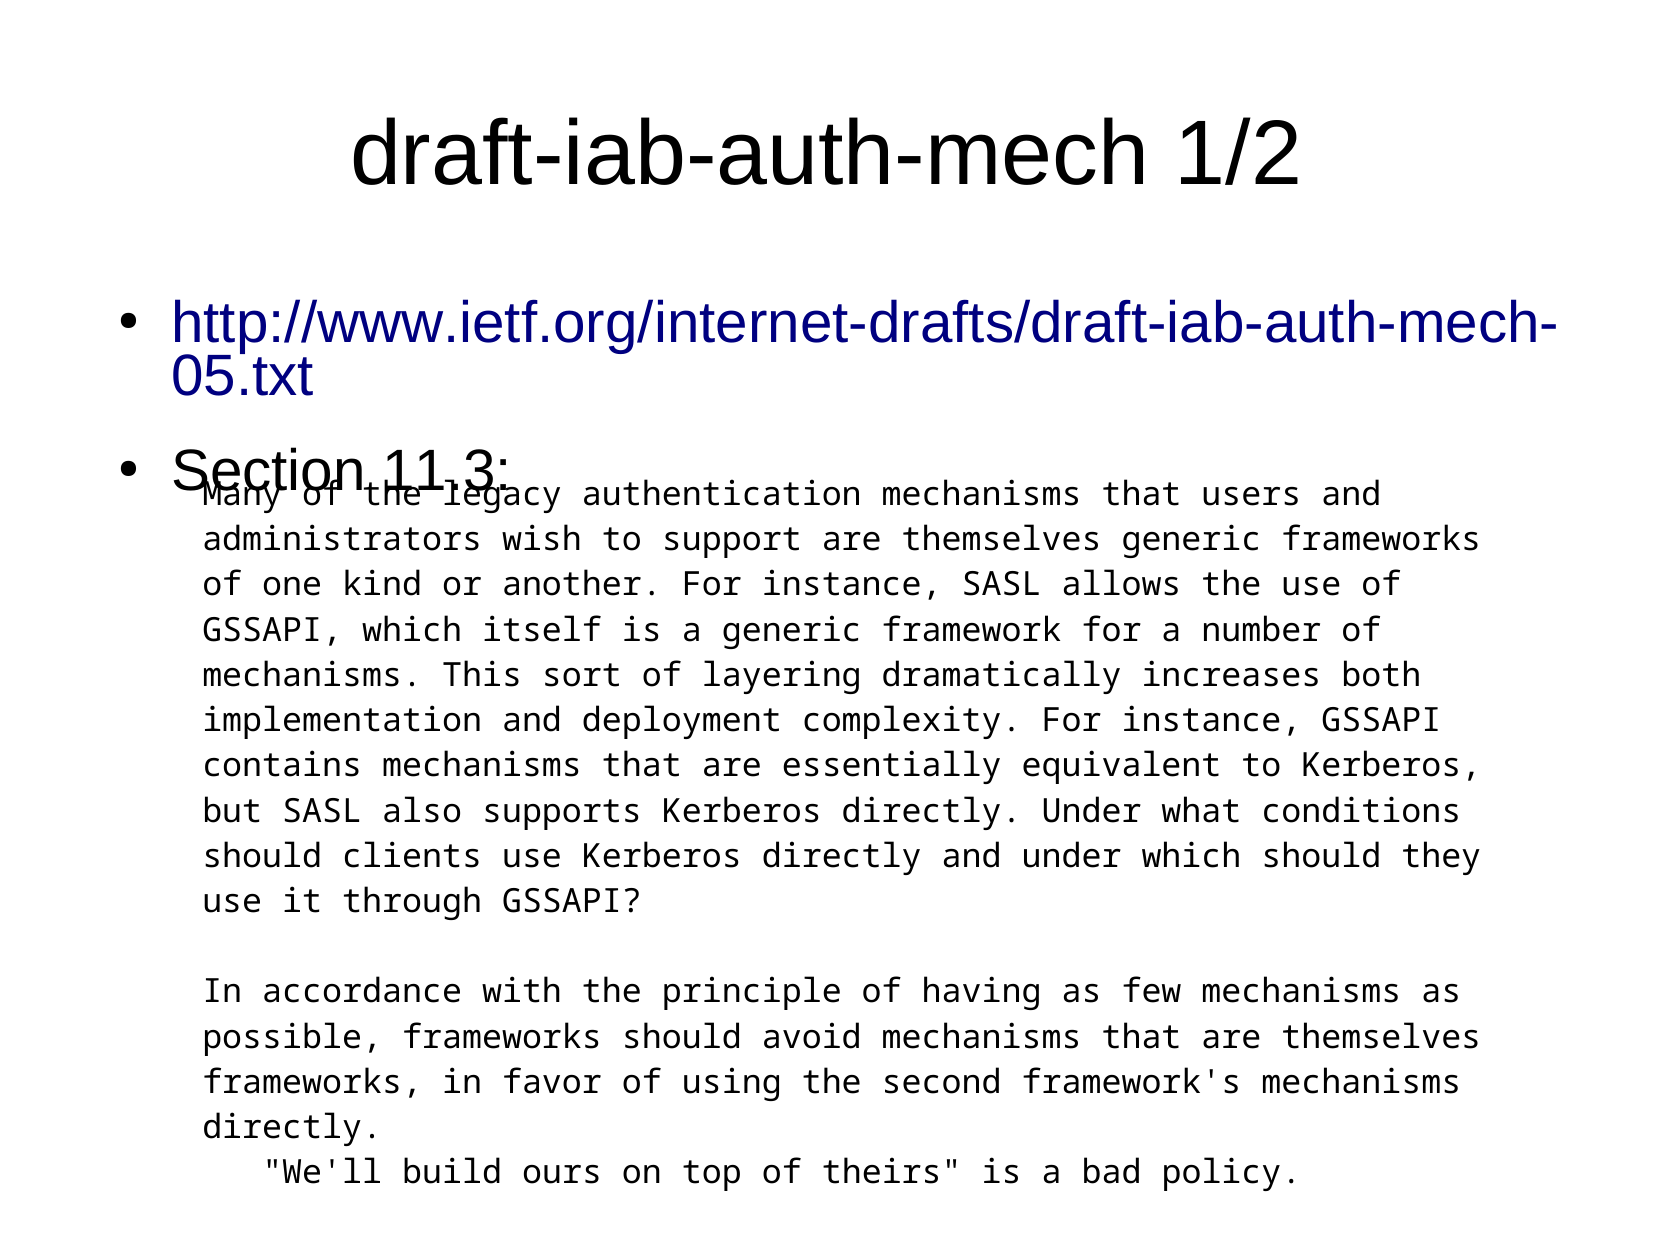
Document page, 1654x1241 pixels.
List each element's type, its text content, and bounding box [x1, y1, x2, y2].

text_box Many of the legacy authentication mechanisms that users and administrators wish to support are themselves generic frameworks of one kind or another. For instance, SASL allows the use of GSSAPI, which itself is a generic framework for a number of mechanisms. This sort of layering dramatically increases both implementation and deployment complexity. For instance, GSSAPI contains mechanisms that are essentially equivalent to Kerberos, but SASL also supports Kerberos directly. Under what conditions should clients use Kerberos directly and under which should they use it through GSSAPI? In accordance with the principle of having as few mechanisms as possible, frameworks should avoid mechanisms that are themselves frameworks, in favor of using the second framework's mechanisms directly. "We'll build ours on top of theirs" is a bad policy. [187, 462, 1538, 1089]
list http://www.ietf.org/internet-drafts/draft-iab-auth-mech-05.txt Section 11.3: [82, 290, 1571, 1109]
title draft-iab-auth-mech 1/2 [82, 49, 1571, 257]
